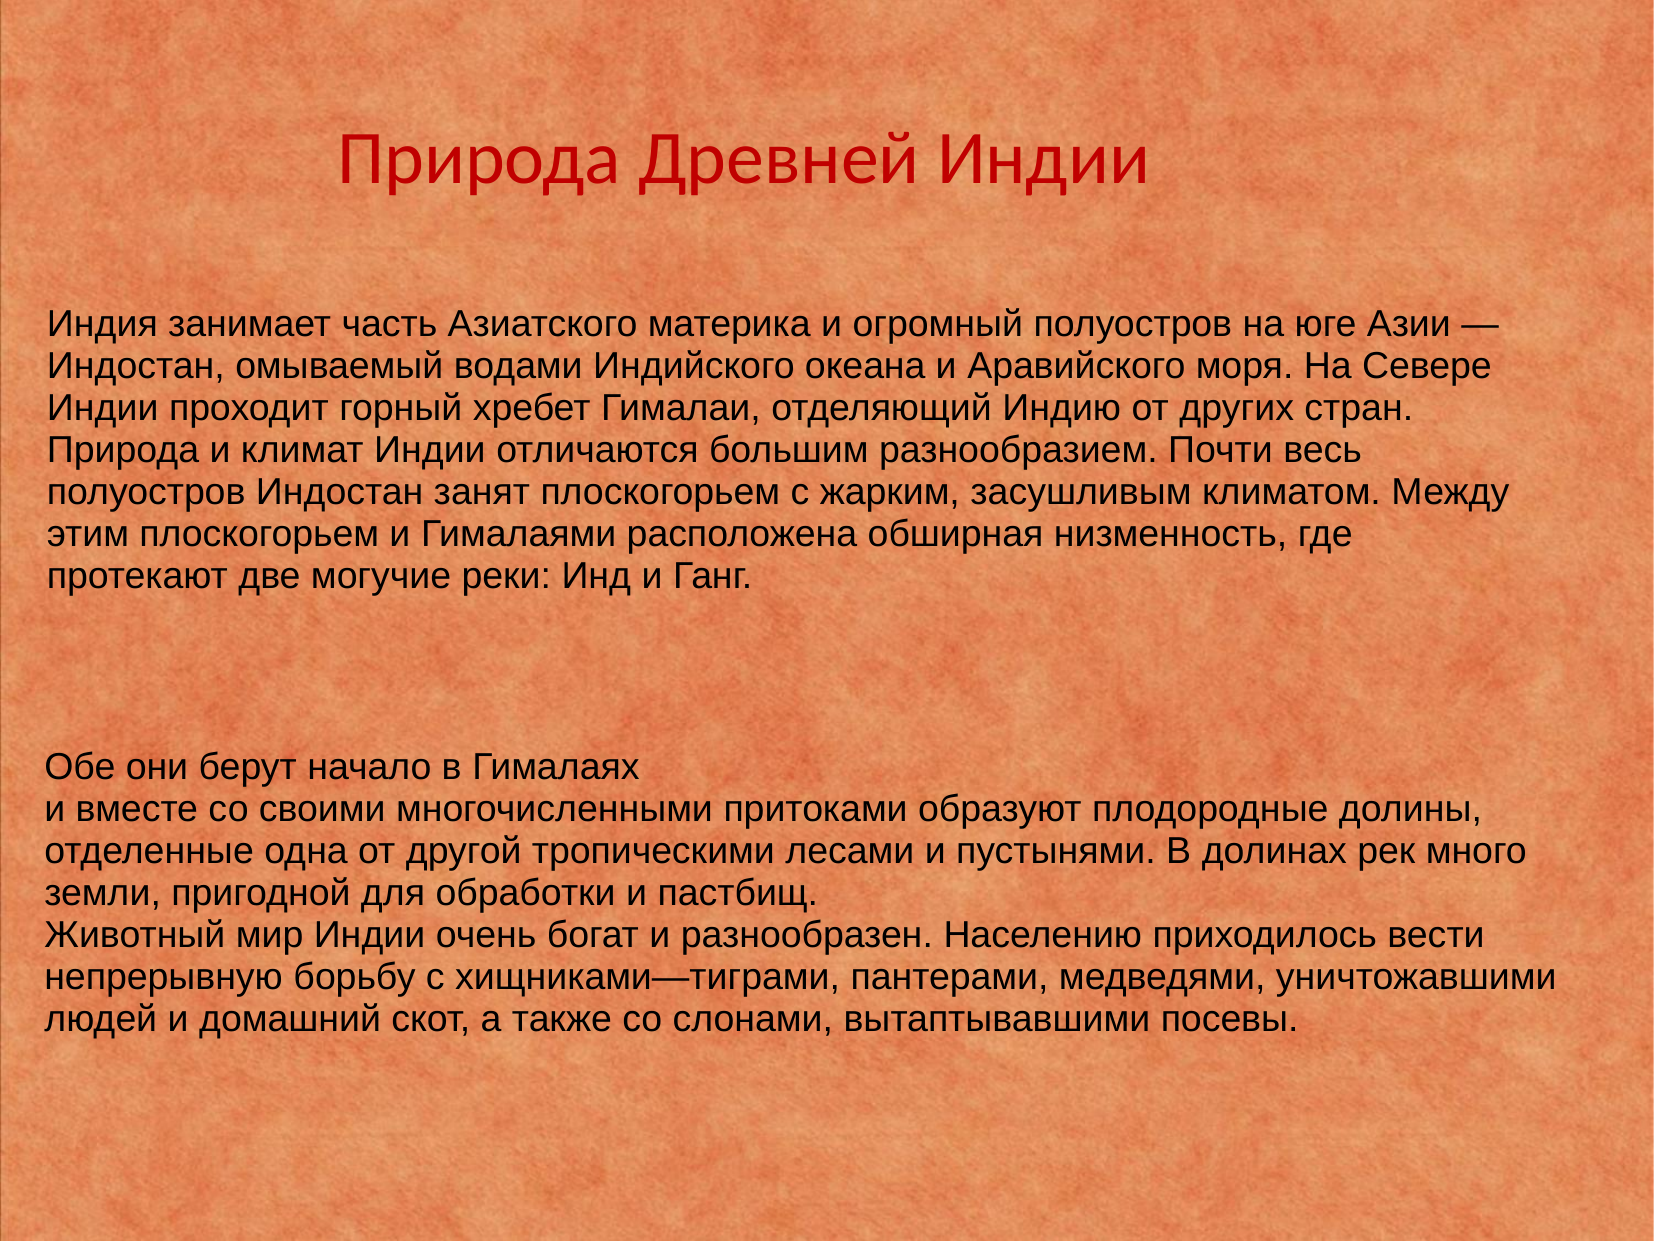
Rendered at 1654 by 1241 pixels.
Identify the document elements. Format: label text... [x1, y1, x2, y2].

title Природа Древней Индии [0, 49, 1489, 257]
text_box Обе они берут начало в Гималаях и вместе со своими многочисленными притоками образуют плодородные долины, отделенные одна от другой тропическими лесами и пустынями. В долинах рек много земли, пригодной для обработки и пастбищ. Животный мир Индии очень богат и разнообразен. Населению приходилось вести непрерывную борьбу с хищниками—тиграми, пантерами, медведями, уничтожавшими людей и домашний скот, а также со слонами, вытаптывавшими посевы. [29, 738, 1625, 1048]
text_box Индия занимает часть Азиатского материка и огромный полуостров на юге Азии —Индостан, омываемый водами Индийского океана и Аравийского моря. На Севере Индии проходит горный хребет Гималаи, отделяющий Индию от других стран. Природа и климат Индии отличаются большим разнообразием. Почти весь полуостров Индостан занят плоскогорьем с жарким, засушливым климатом. Между этим плоскогорьем и Гималаями расположена обширная низменность, где протекают две могучие реки: Инд и Ганг. [32, 295, 1536, 738]
